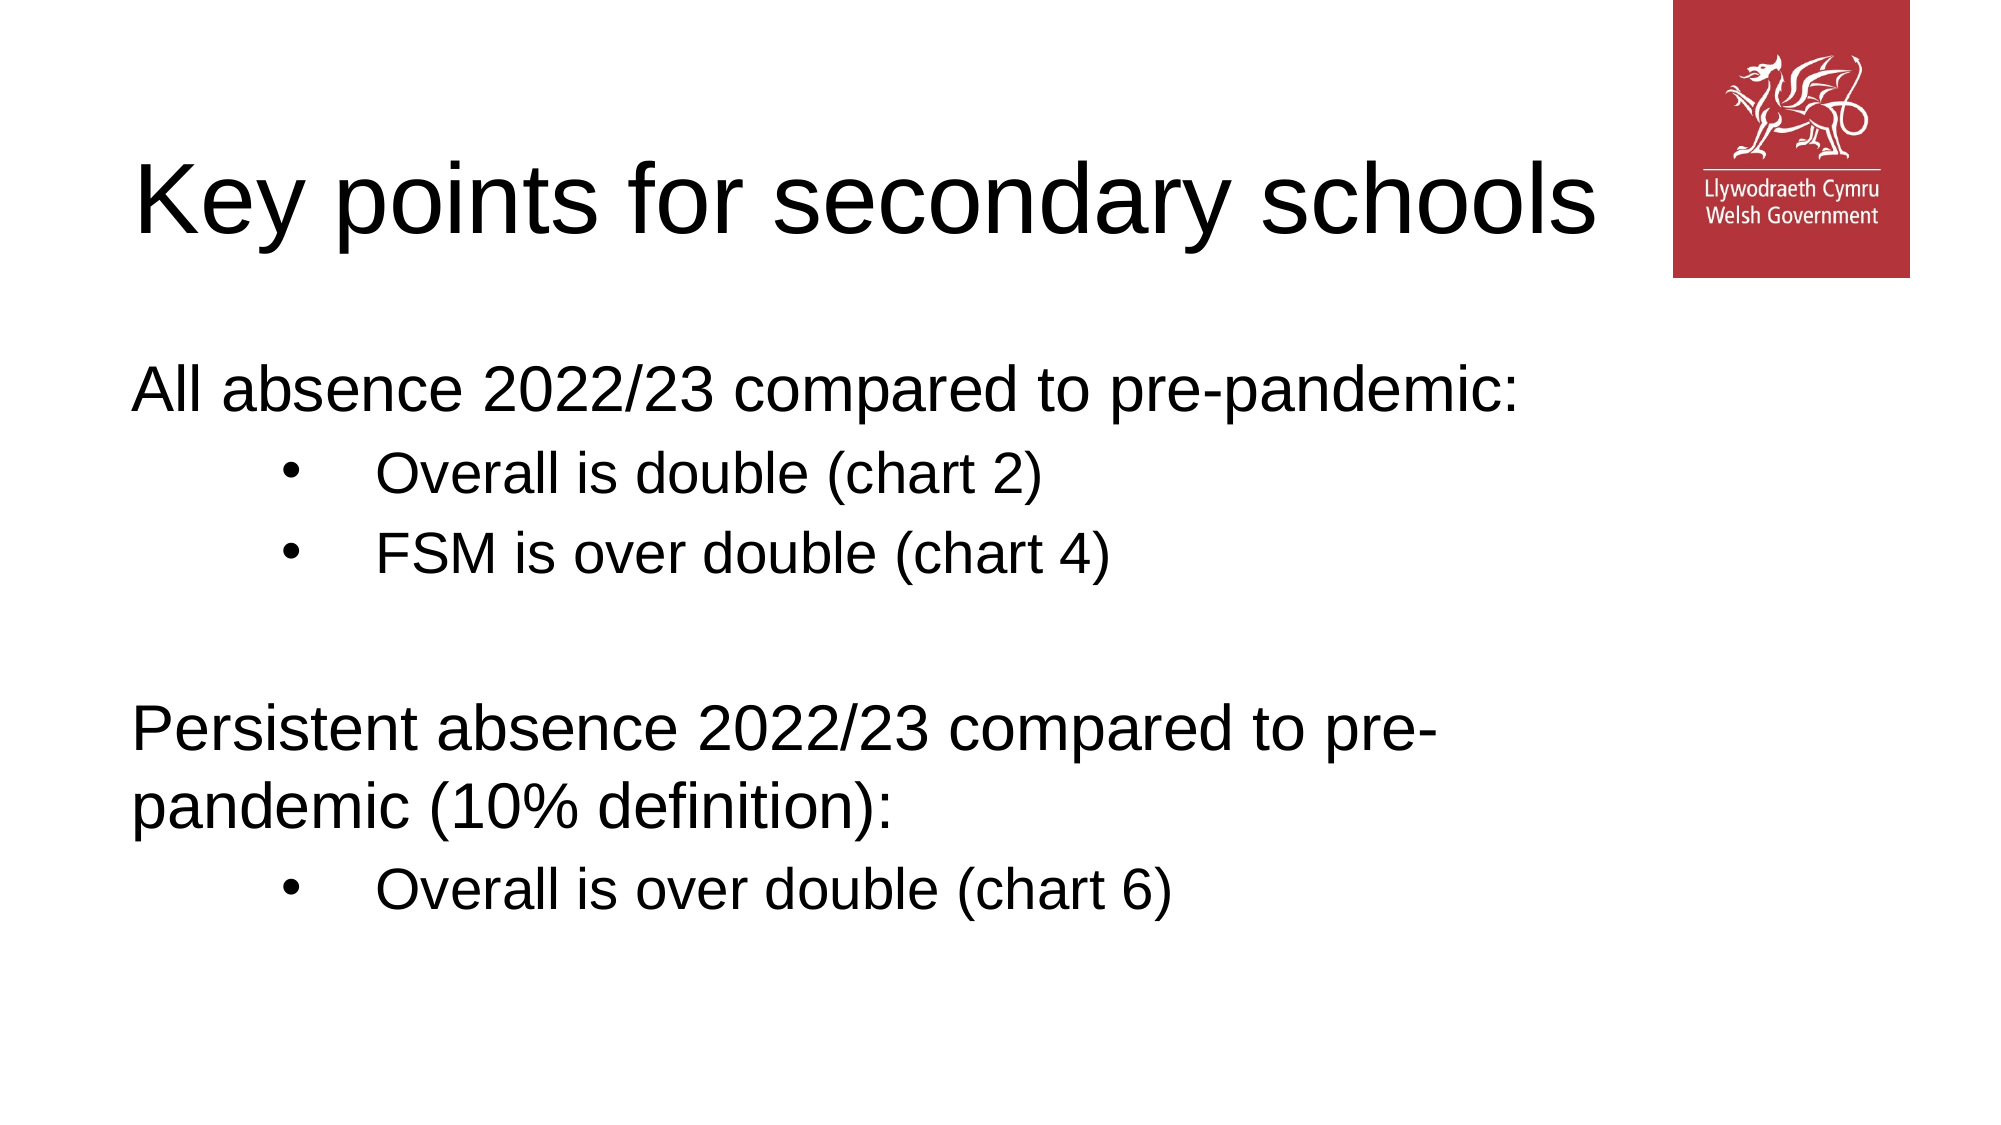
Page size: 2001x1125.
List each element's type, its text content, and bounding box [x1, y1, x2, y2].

title Key points for secondary schools [116, 84, 1617, 263]
subtitle All absence 2022/23 compared to pre-pandemic: Overall is double (chart 2) FSM is over double (chart 4) Persistent absence 2022/23 compared to pre-pandemic (10% definition): Overall is over double (chart 6) [116, 339, 1617, 1025]
